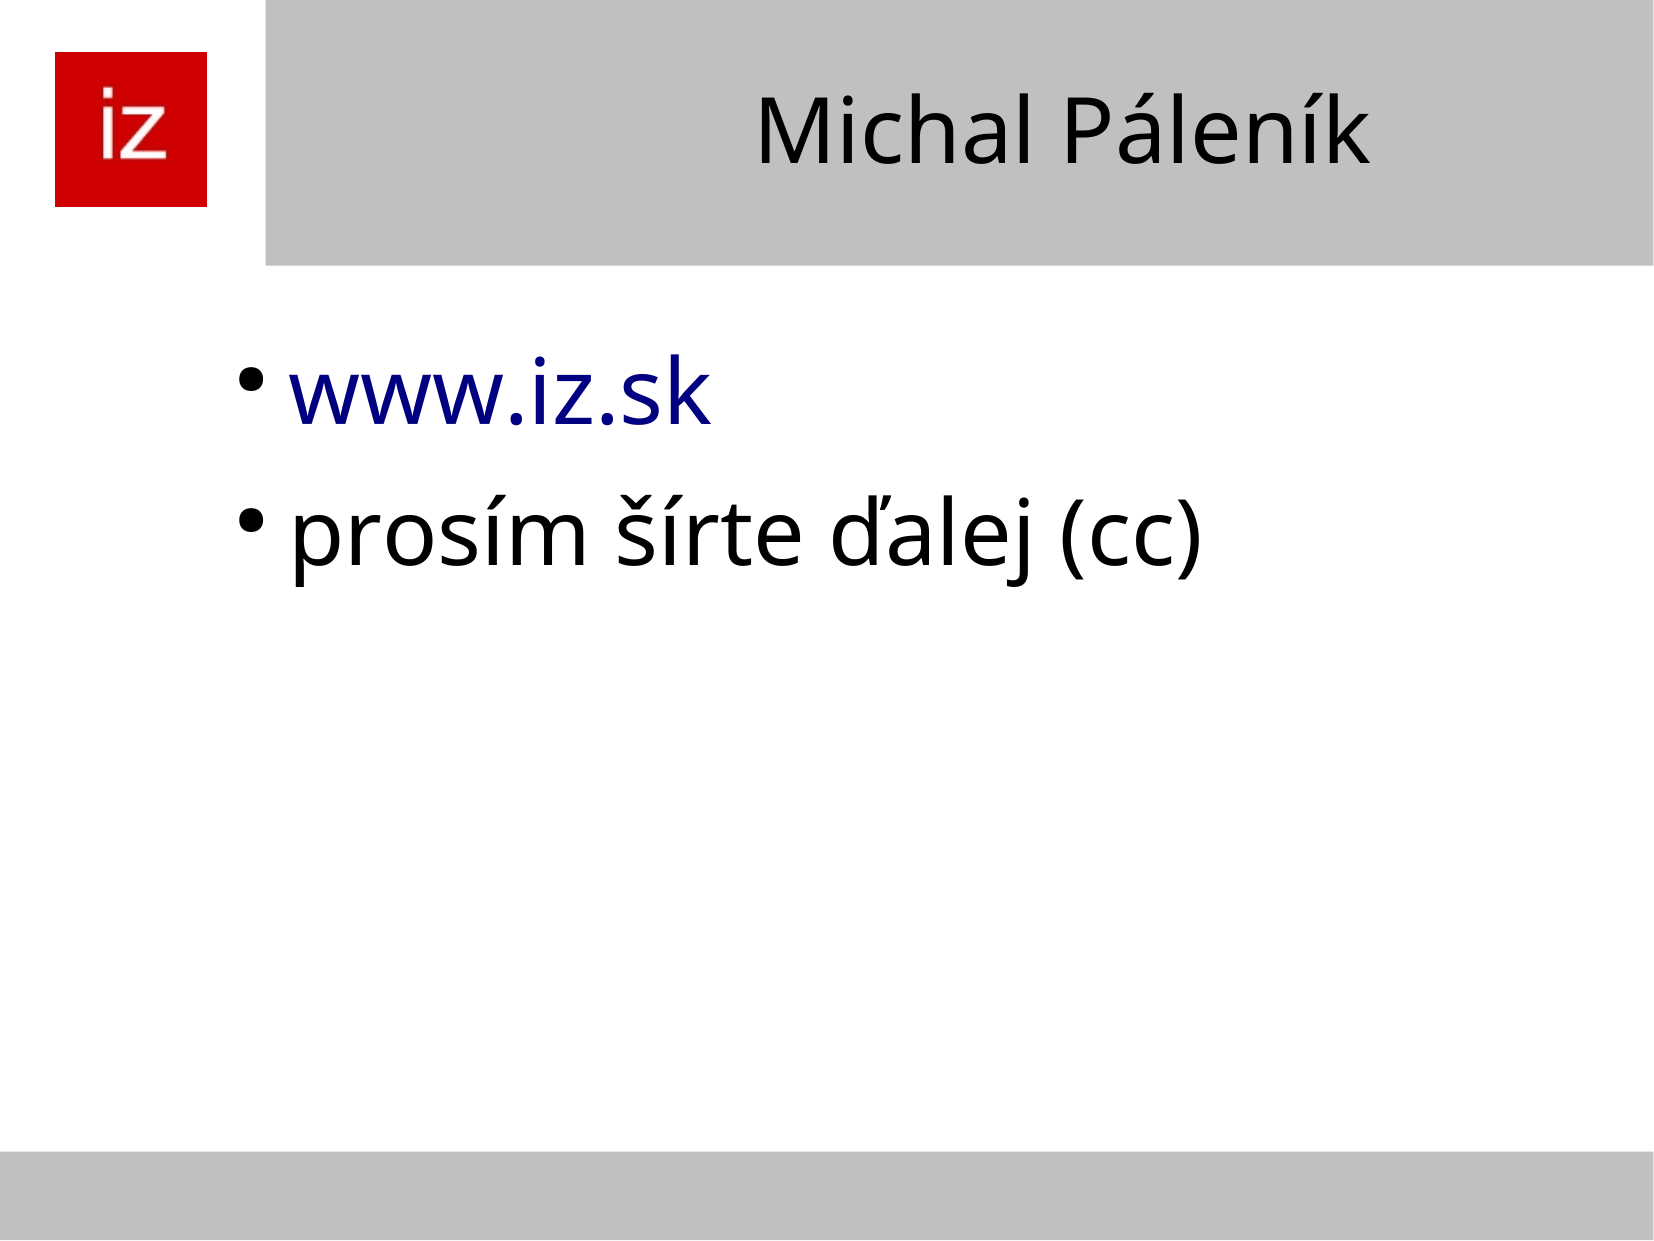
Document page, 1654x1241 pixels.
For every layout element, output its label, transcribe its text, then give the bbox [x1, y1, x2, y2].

picture [55, 52, 207, 207]
title Michal Páleník [561, 29, 1565, 237]
list www.iz.sk prosím šírte ďalej (cc) [121, 344, 1533, 1126]
